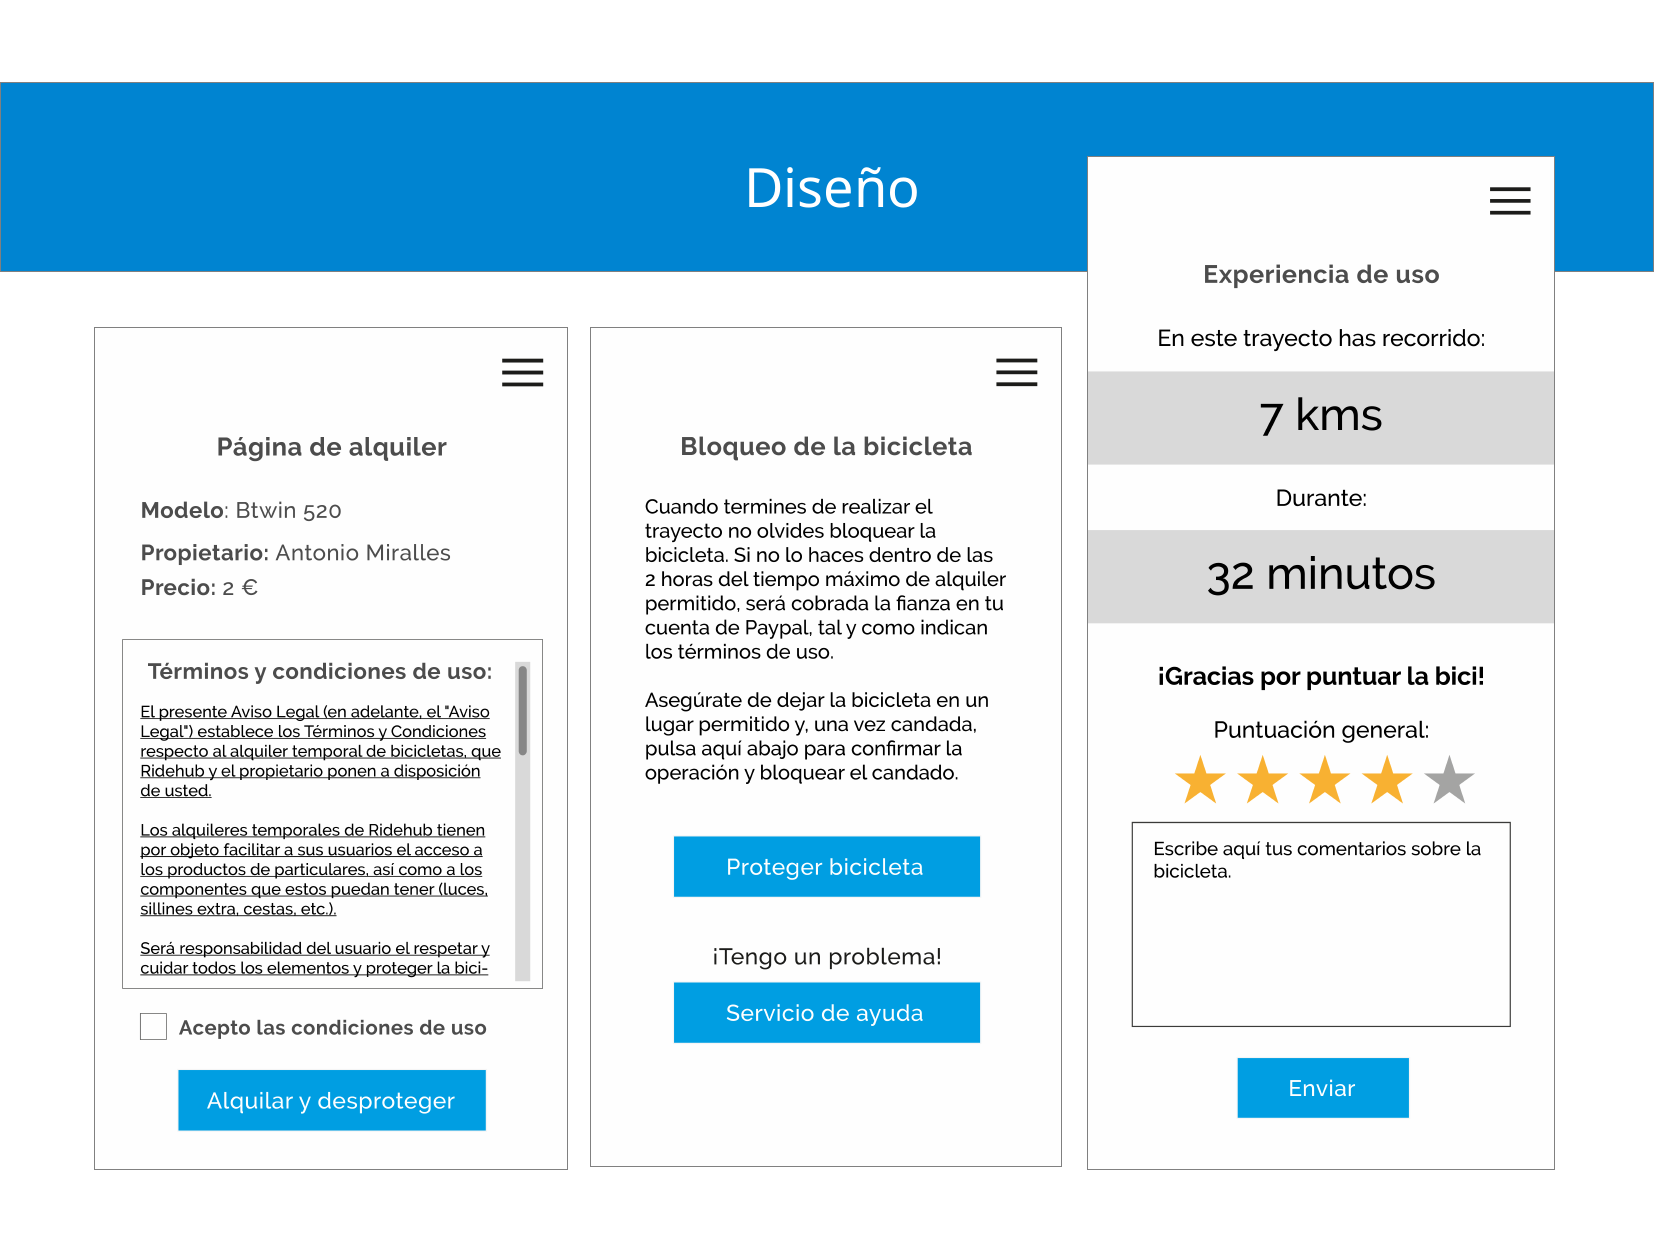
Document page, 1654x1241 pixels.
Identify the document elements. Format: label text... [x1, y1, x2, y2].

picture [1087, 156, 1555, 1170]
text_box [0, 82, 1654, 272]
picture [94, 327, 568, 1170]
text_box Diseño [271, 141, 1394, 221]
picture [590, 327, 1062, 1167]
